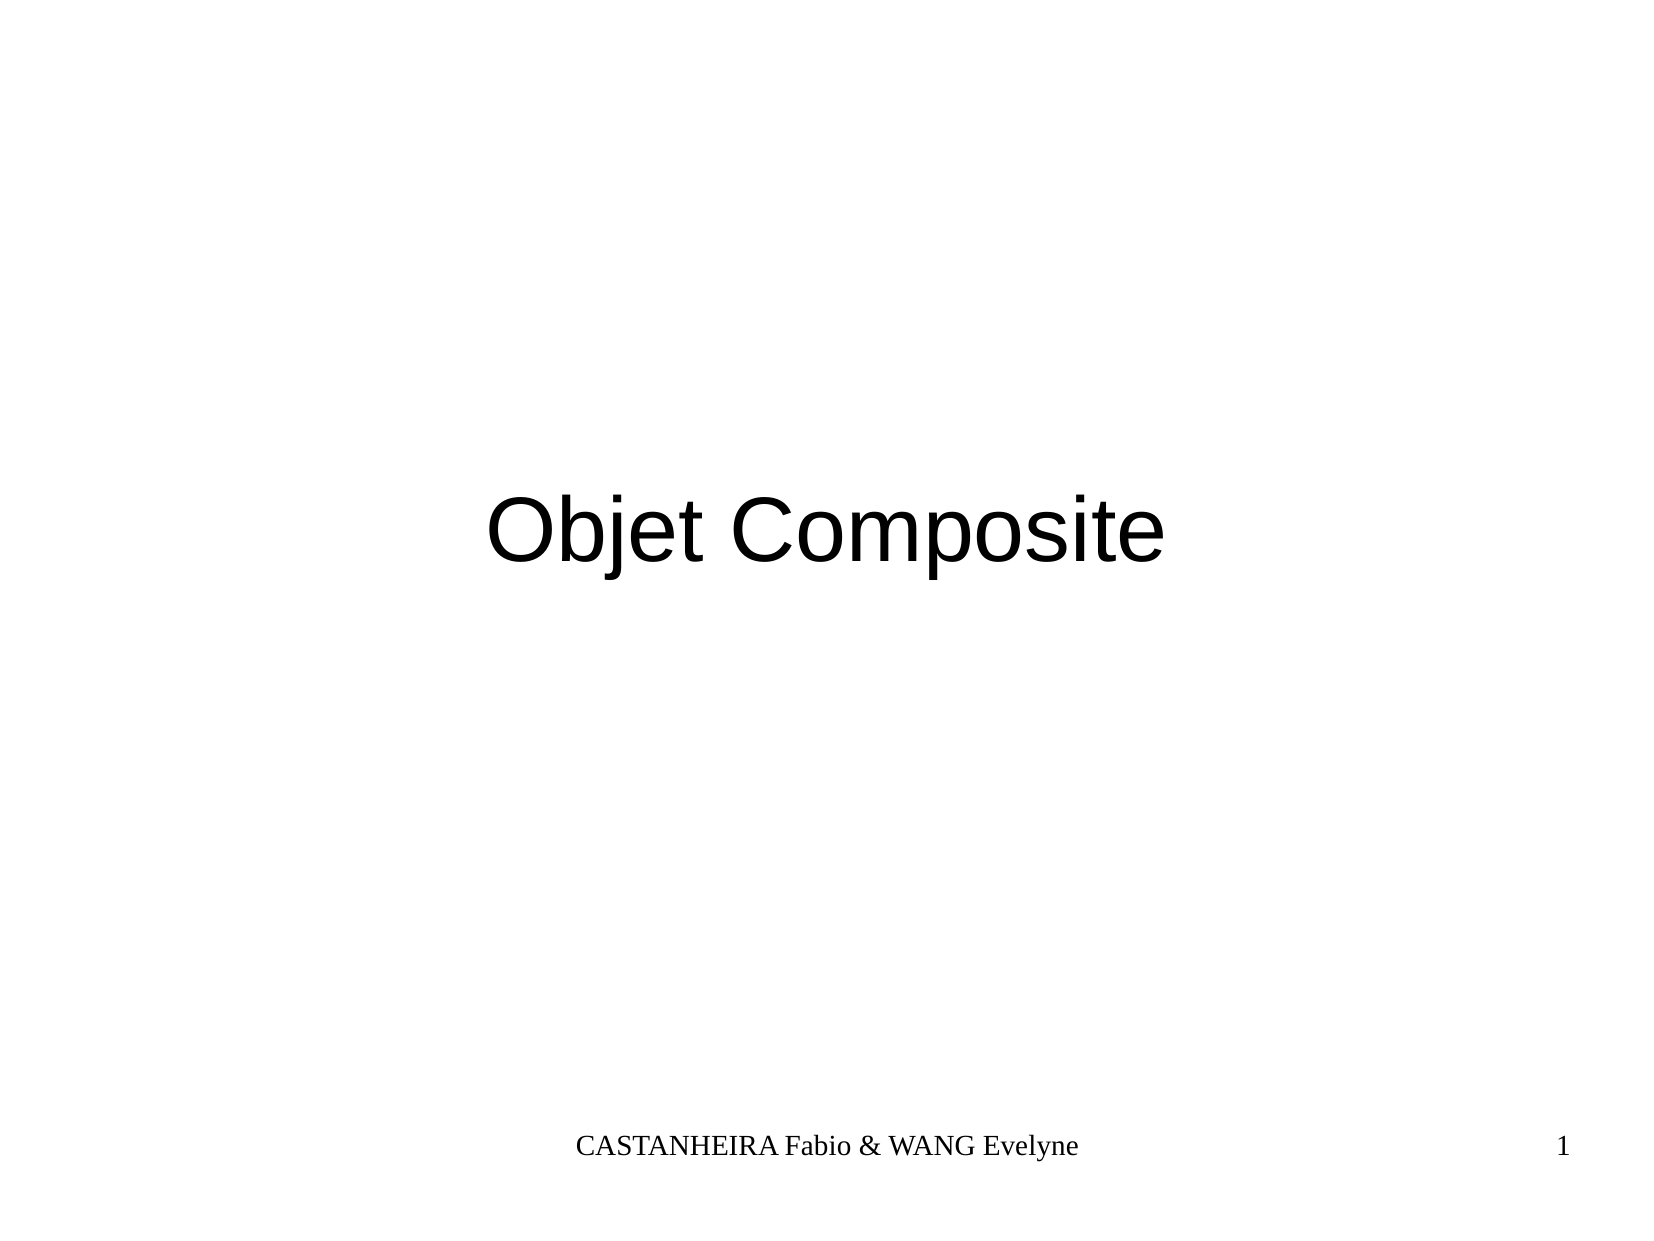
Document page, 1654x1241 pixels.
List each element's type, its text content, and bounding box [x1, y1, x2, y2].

subtitle Objet Composite [82, 49, 1571, 1010]
